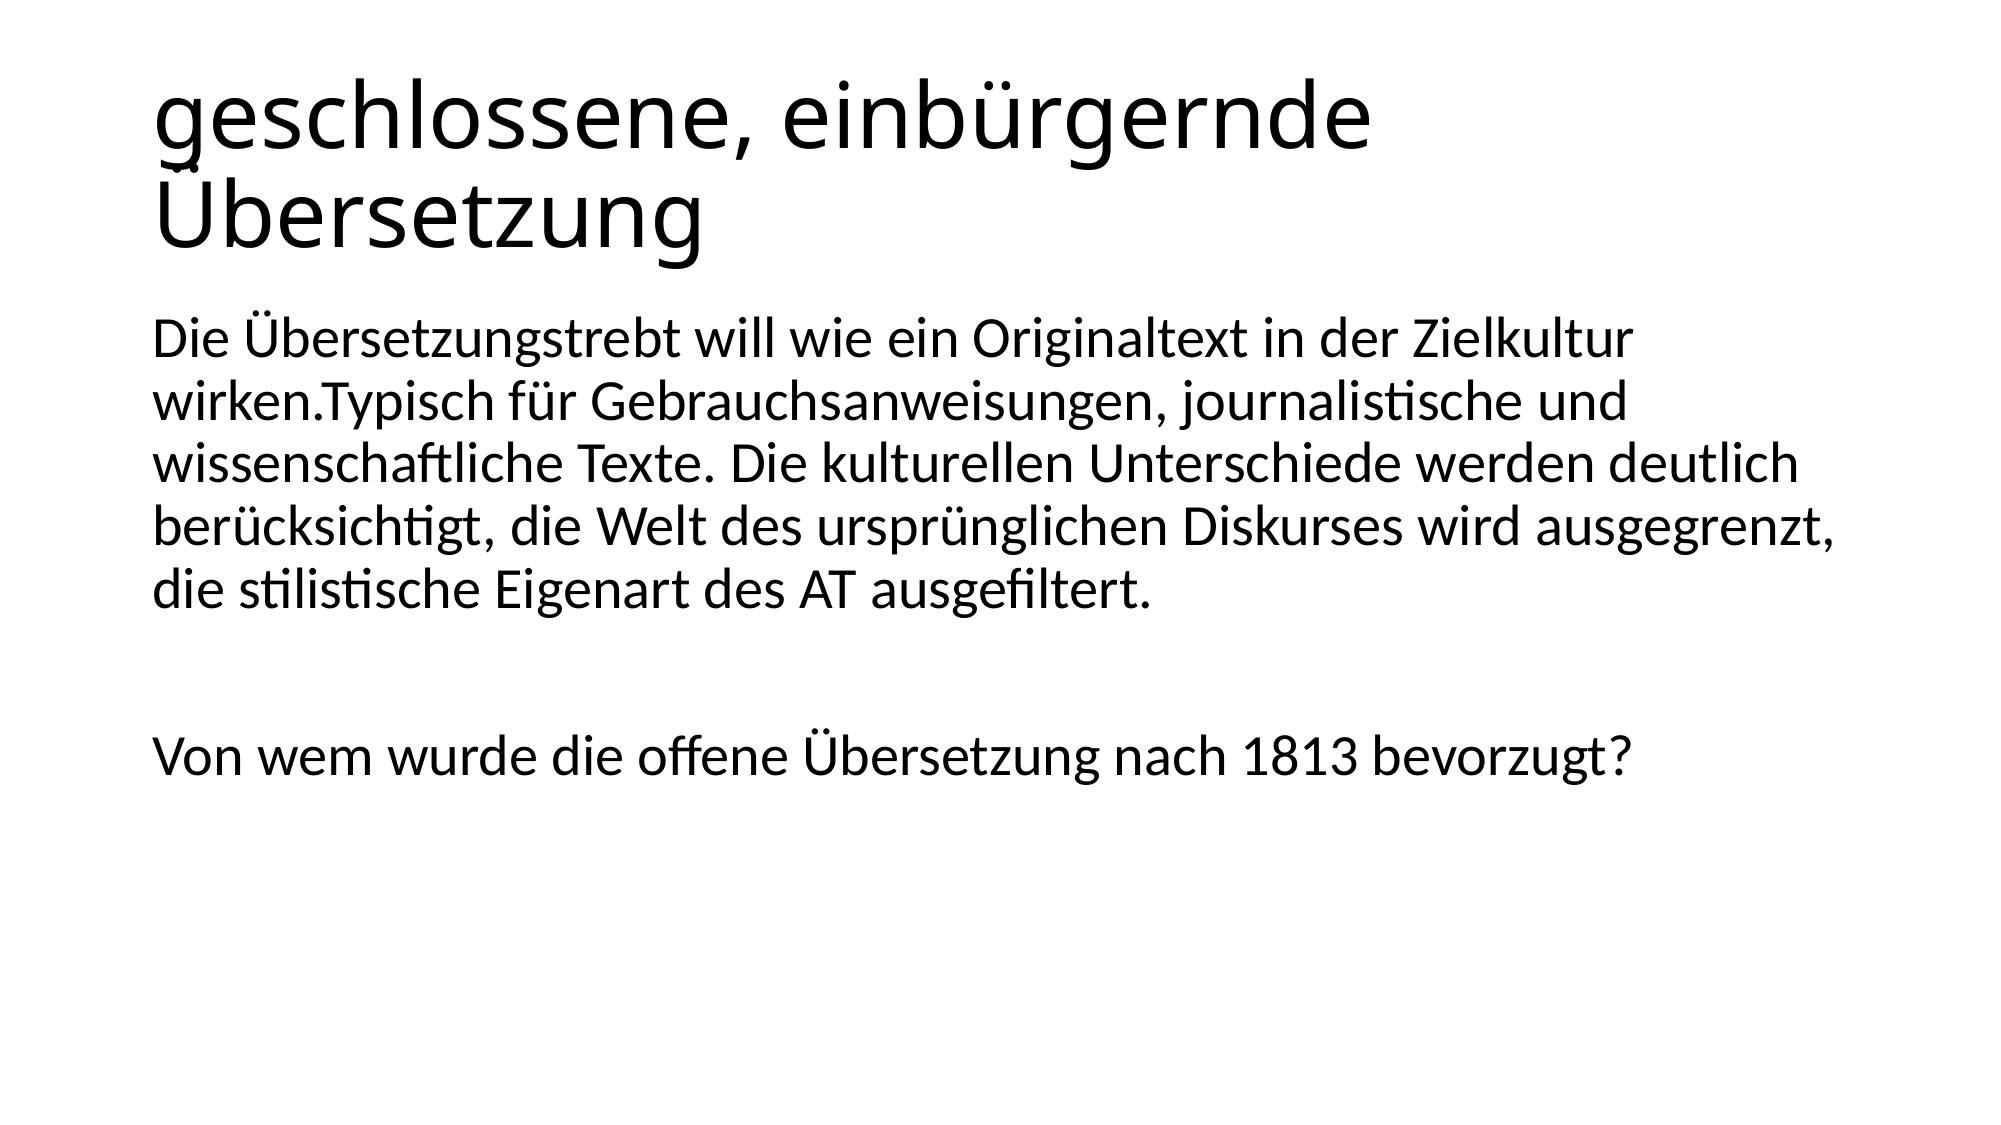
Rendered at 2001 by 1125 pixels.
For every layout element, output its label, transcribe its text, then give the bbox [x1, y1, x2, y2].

title geschlossene, einbürgernde Übersetzung [137, 59, 1863, 278]
list Die Übersetzungstrebt will wie ein Originaltext in der Zielkultur wirken.Typisch für Gebrauchsanweisungen, journalistische und wissenschaftliche Texte. Die kulturellen Unterschiede werden deutlich berücksichtigt, die Welt des ursprünglichen Diskurses wird ausgegrenzt, die stilistische Eigenart des AT ausgefiltert. Von wem wurde die offene Übersetzung nach 1813 bevorzugt? [137, 299, 1863, 1014]
